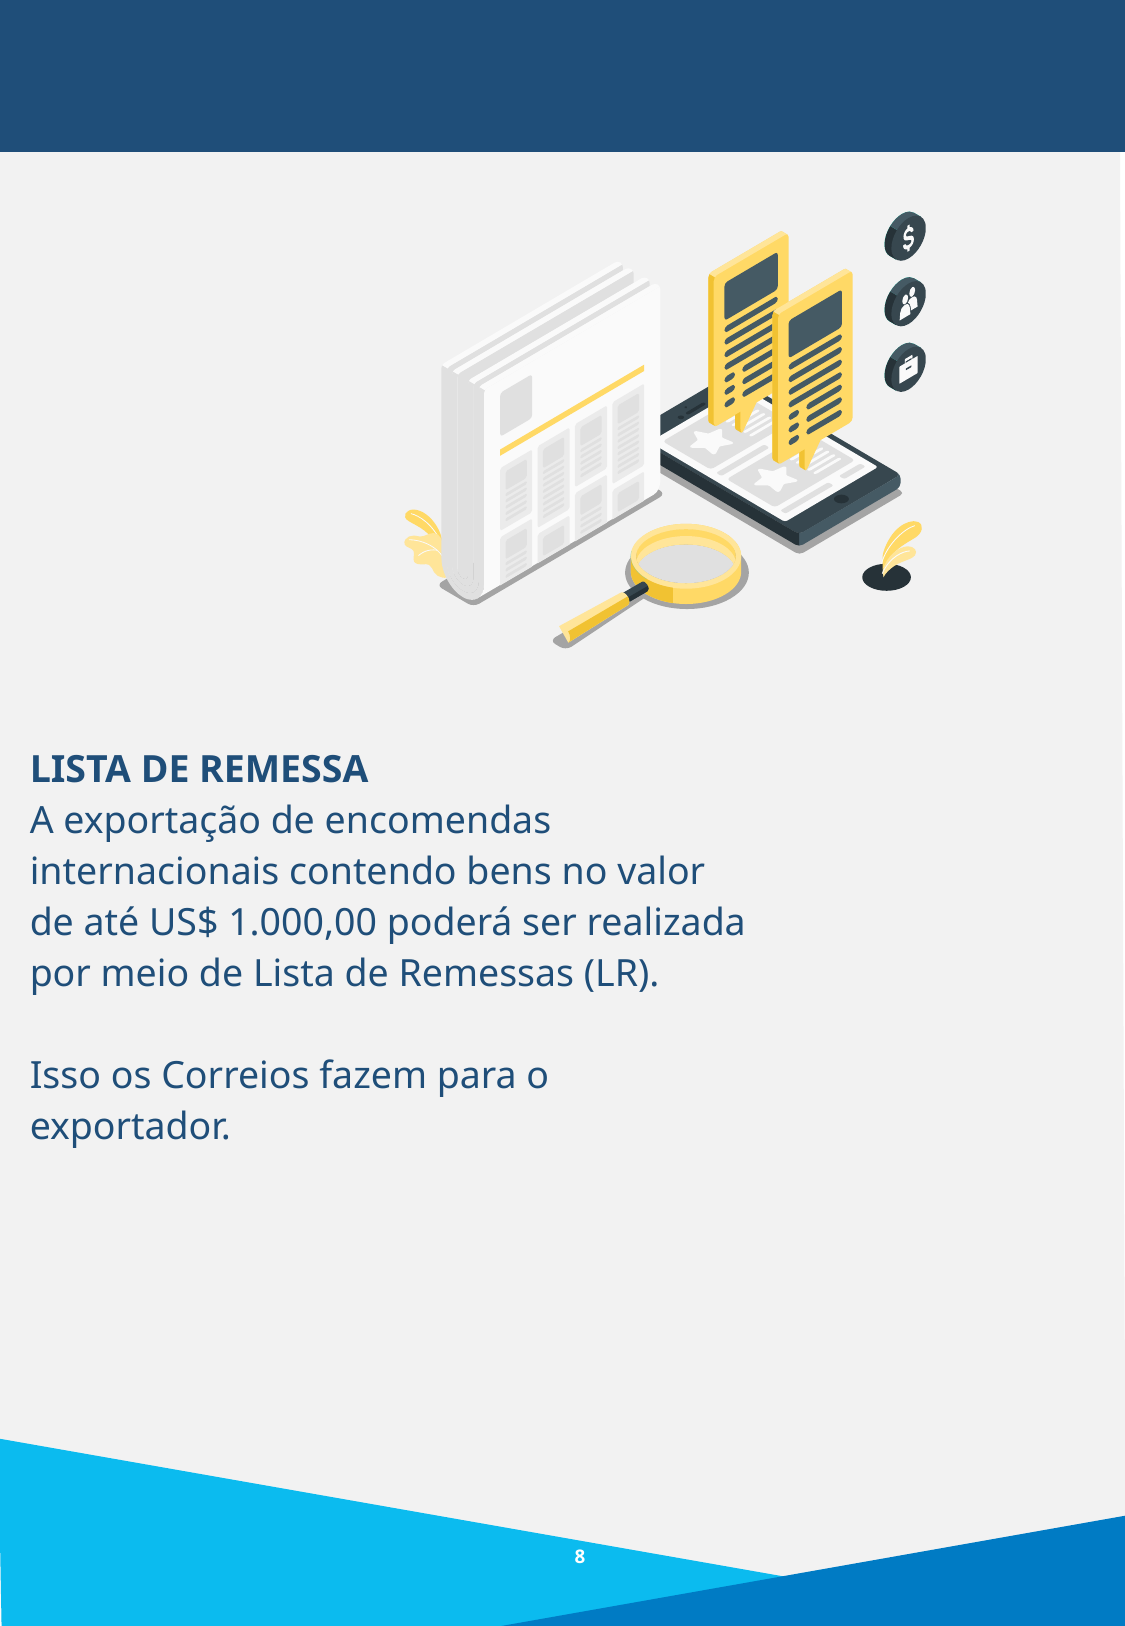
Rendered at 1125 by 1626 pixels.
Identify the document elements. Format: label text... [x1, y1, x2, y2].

picture [3, 1438, 1125, 1625]
picture [404, 211, 926, 649]
text_box LISTA DE REMESSA A exportação de encomendas internacionais contendo bens no valor de até US$ 1.000,00 poderá ser realizada por meio de Lista de Remessas (LR). Isso os Correios fazem para o exportador. [29, 742, 749, 1403]
text_box <número> [559, 1514, 813, 1601]
text_box [0, 0, 1125, 1438]
